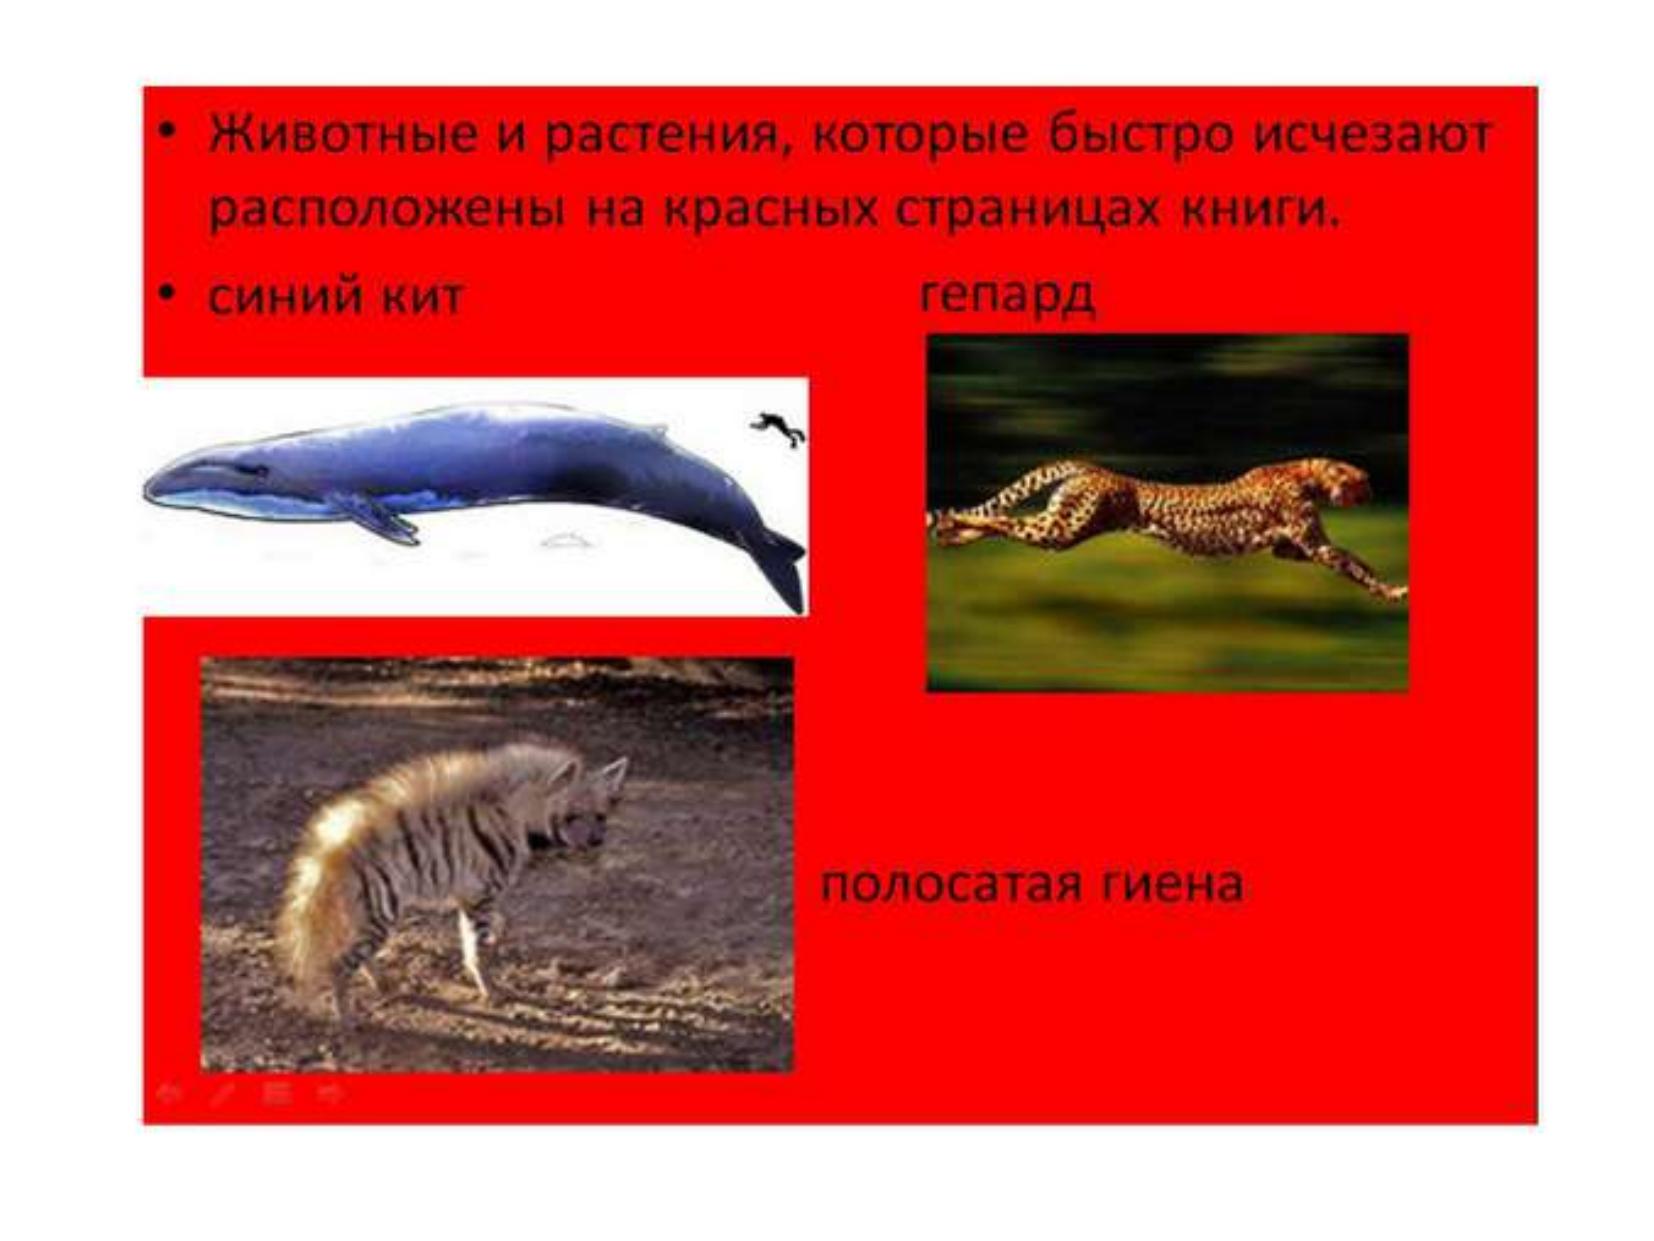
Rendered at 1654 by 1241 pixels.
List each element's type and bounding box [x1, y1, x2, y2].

picture [59, 38, 1625, 1212]
